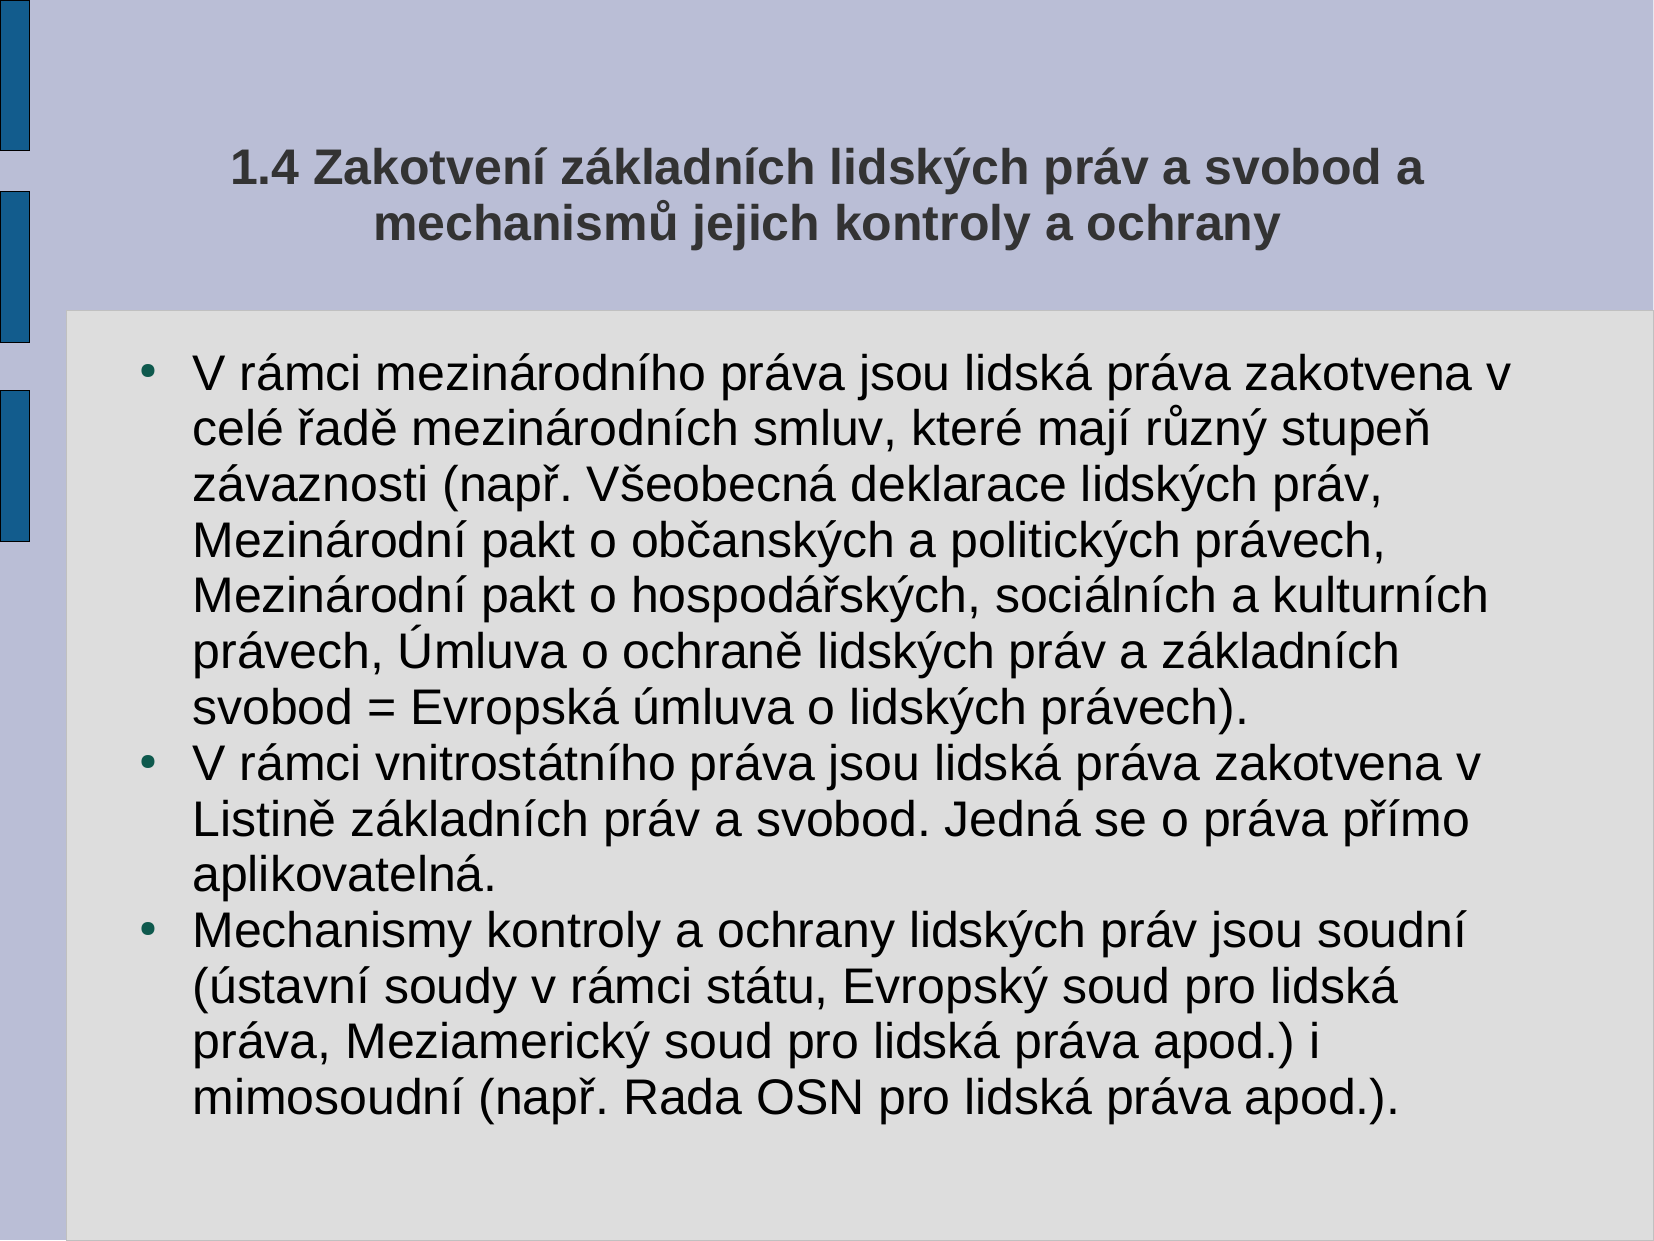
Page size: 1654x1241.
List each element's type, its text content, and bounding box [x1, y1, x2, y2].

list V rámci mezinárodního práva jsou lidská práva zakotvena v celé řadě mezinárodních smluv, které mají různý stupeň závaznosti (např. Všeobecná deklarace lidských práv, Mezinárodní pakt o občanských a politických právech, Mezinárodní pakt o hospodářských, sociálních a kulturních právech, Úmluva o ochraně lidských práv a základních svobod = Evropská úmluva o lidských právech). V rámci vnitrostátního práva jsou lidská práva zakotvena v Listině základních práv a svobod. Jedná se o práva přímo aplikovatelná. Mechanismy kontroly a ochrany lidských práv jsou soudní (ústavní soudy v rámci státu, Evropský soud pro lidská práva, Meziamerický soud pro lidská práva apod.) i mimosoudní (např. Rada OSN pro lidská práva apod.). [121, 344, 1534, 1127]
title 1.4 Zakotvení základních lidských práv a svobod a mechanismů jejich kontroly a ochrany [121, 91, 1534, 299]
